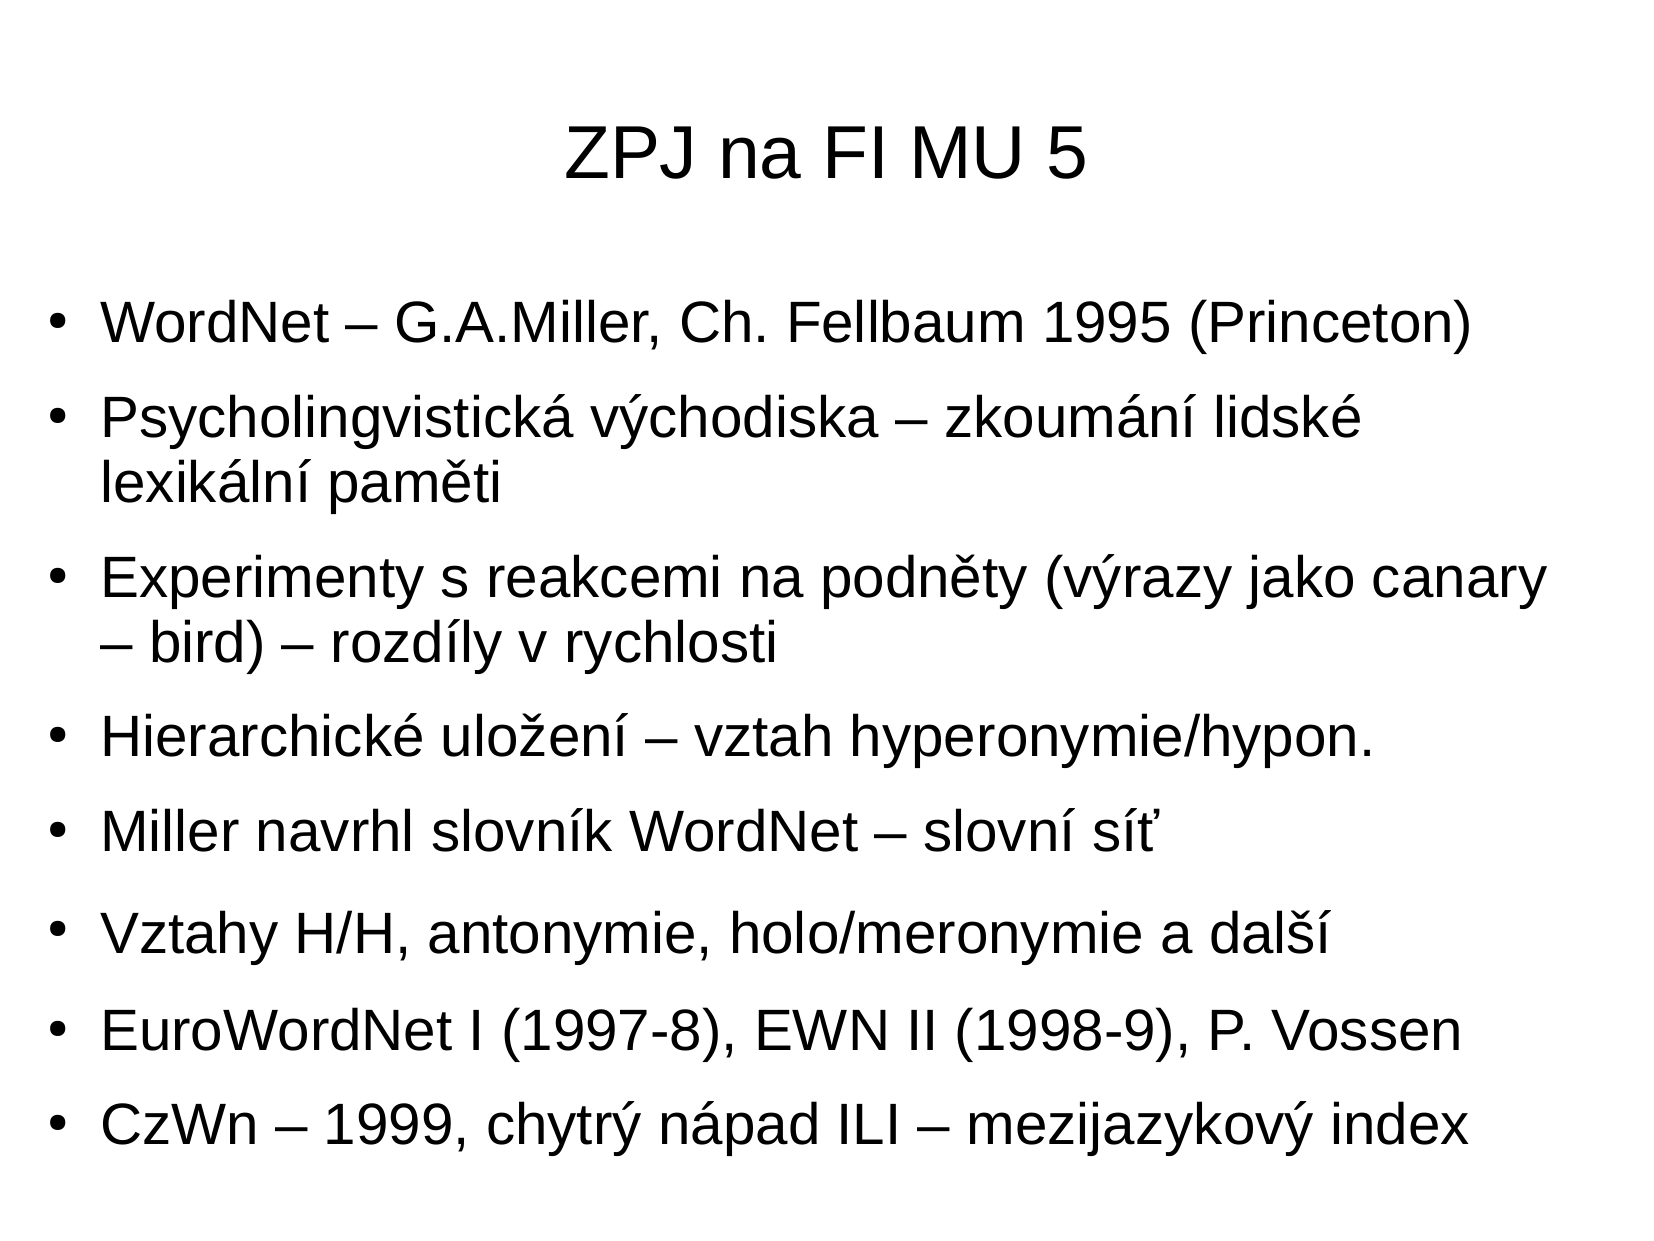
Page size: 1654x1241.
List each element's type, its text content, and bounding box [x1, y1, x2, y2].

title ZPJ na FI MU 5 [82, 49, 1571, 257]
list WordNet – G.A.Miller, Ch. Fellbaum 1995 (Princeton) Psycholingvistická východiska – zkoumání lidské lexikální paměti Experimenty s reakcemi na podněty (výrazy jako canary – bird) – rozdíly v rychlosti Hierarchické uložení – vztah hyperonymie/hypon. Miller navrhl slovník WordNet – slovní síť Vztahy H/H, antonymie, holo/meronymie a další EuroWordNet I (1997-8), EWN II (1998-9), P. Vossen CzWn – 1999, chytrý nápad ILI – mezijazykový index [29, 290, 1571, 1155]
